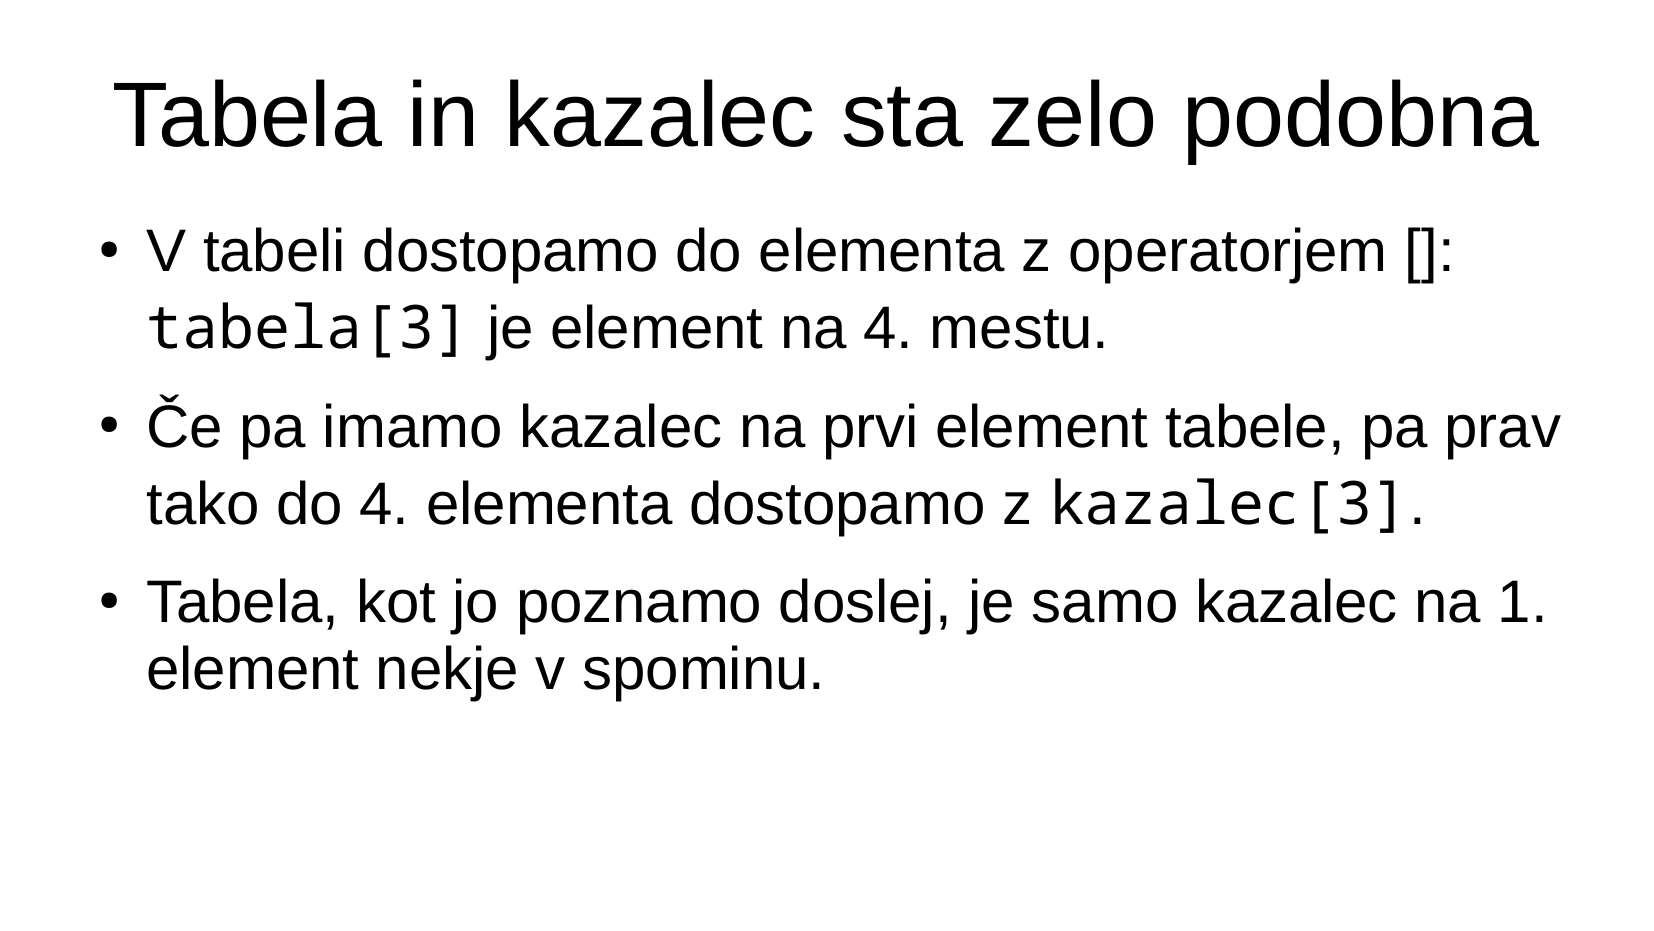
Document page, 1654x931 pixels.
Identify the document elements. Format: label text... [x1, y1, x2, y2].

title Tabela in kazalec sta zelo podobna [82, 37, 1571, 193]
list V tabeli dostopamo do elementa z operatorjem []: tabela[3] je element na 4. mestu. Če pa imamo kazalec na prvi element tabele, pa prav tako do 4. elementa dostopamo z kazalec[3]. Tabela, kot jo poznamo doslej, je samo kazalec na 1. element nekje v spominu. [82, 217, 1571, 758]
